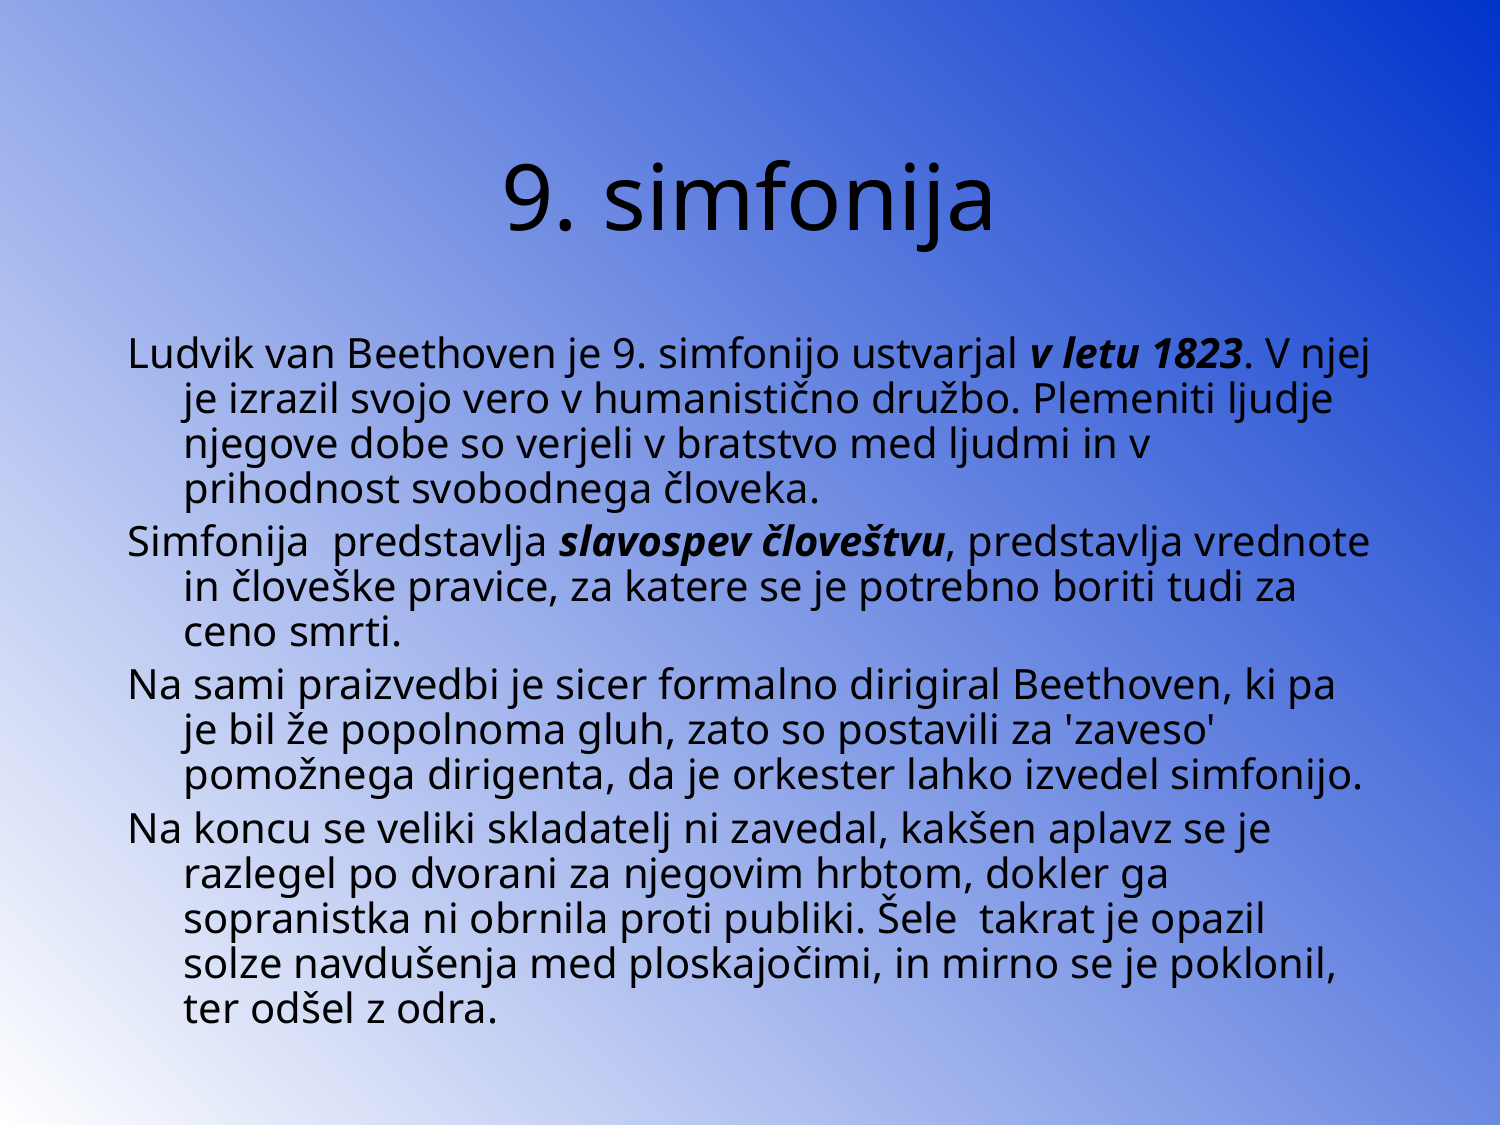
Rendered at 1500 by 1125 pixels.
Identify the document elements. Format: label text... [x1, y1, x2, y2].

title 9. simfonija [112, 99, 1388, 288]
list Ludvik van Beethoven je 9. simfonijo ustvarjal v letu 1823. V njej je izrazil svojo vero v humanistično družbo. Plemeniti ljudje njegove dobe so verjeli v bratstvo med ljudmi in v prihodnost svobodnega človeka. Simfonija predstavlja slavospev človeštvu, predstavlja vrednote in človeške pravice, za katere se je potrebno boriti tudi za ceno smrti. Na sami praizvedbi je sicer formalno dirigiral Beethoven, ki pa je bil že popolnoma gluh, zato so postavili za 'zaveso' pomožnega dirigenta, da je orkester lahko izvedel simfonijo. Na koncu se veliki skladatelj ni zavedal, kakšen aplavz se je razlegel po dvorani za njegovim hrbtom, dokler ga sopranistka ni obrnila proti publiki. Šele takrat je opazil solze navdušenja med ploskajočimi, in mirno se je poklonil, ter odšel z odra. [112, 324, 1388, 1000]
